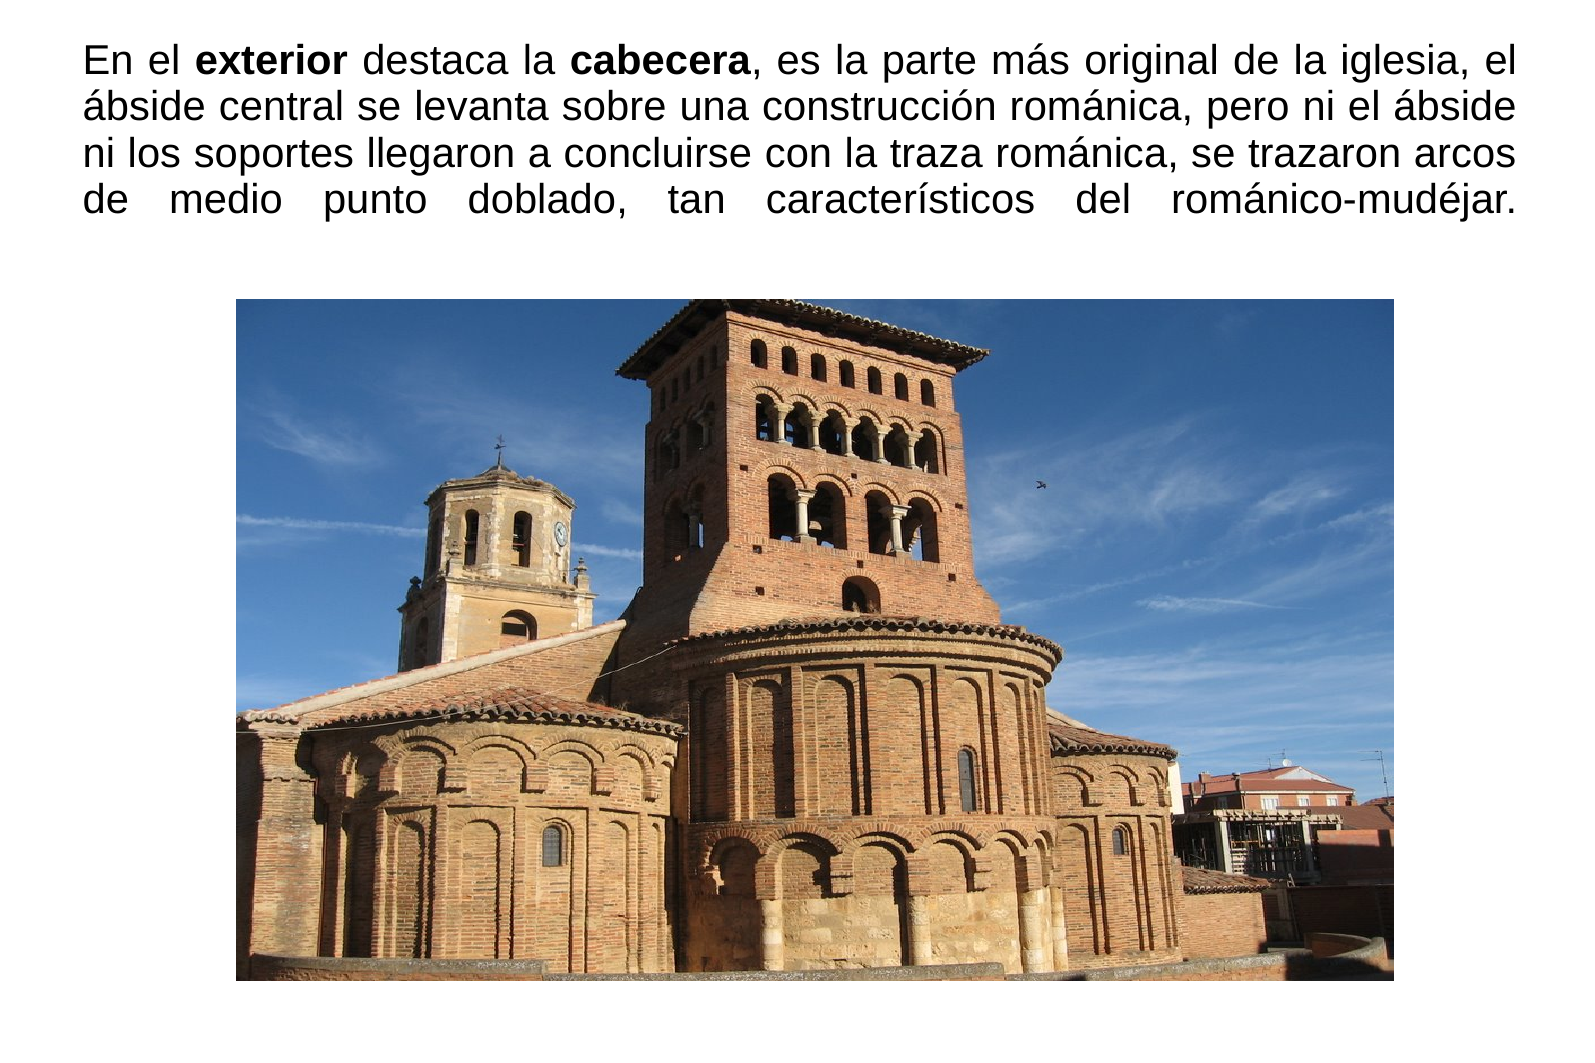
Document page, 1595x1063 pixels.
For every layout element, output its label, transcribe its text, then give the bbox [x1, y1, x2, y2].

picture [236, 299, 1394, 981]
title En el exterior destaca la cabecera, es la parte más original de la iglesia, el ábside central se levanta sobre una construcción románica, pero ni el ábside ni los soportes llegaron a concluirse con la traza románica, se trazaron arcos de medio punto doblado, tan característicos del románico-mudéjar. [82, 34, 1518, 317]
